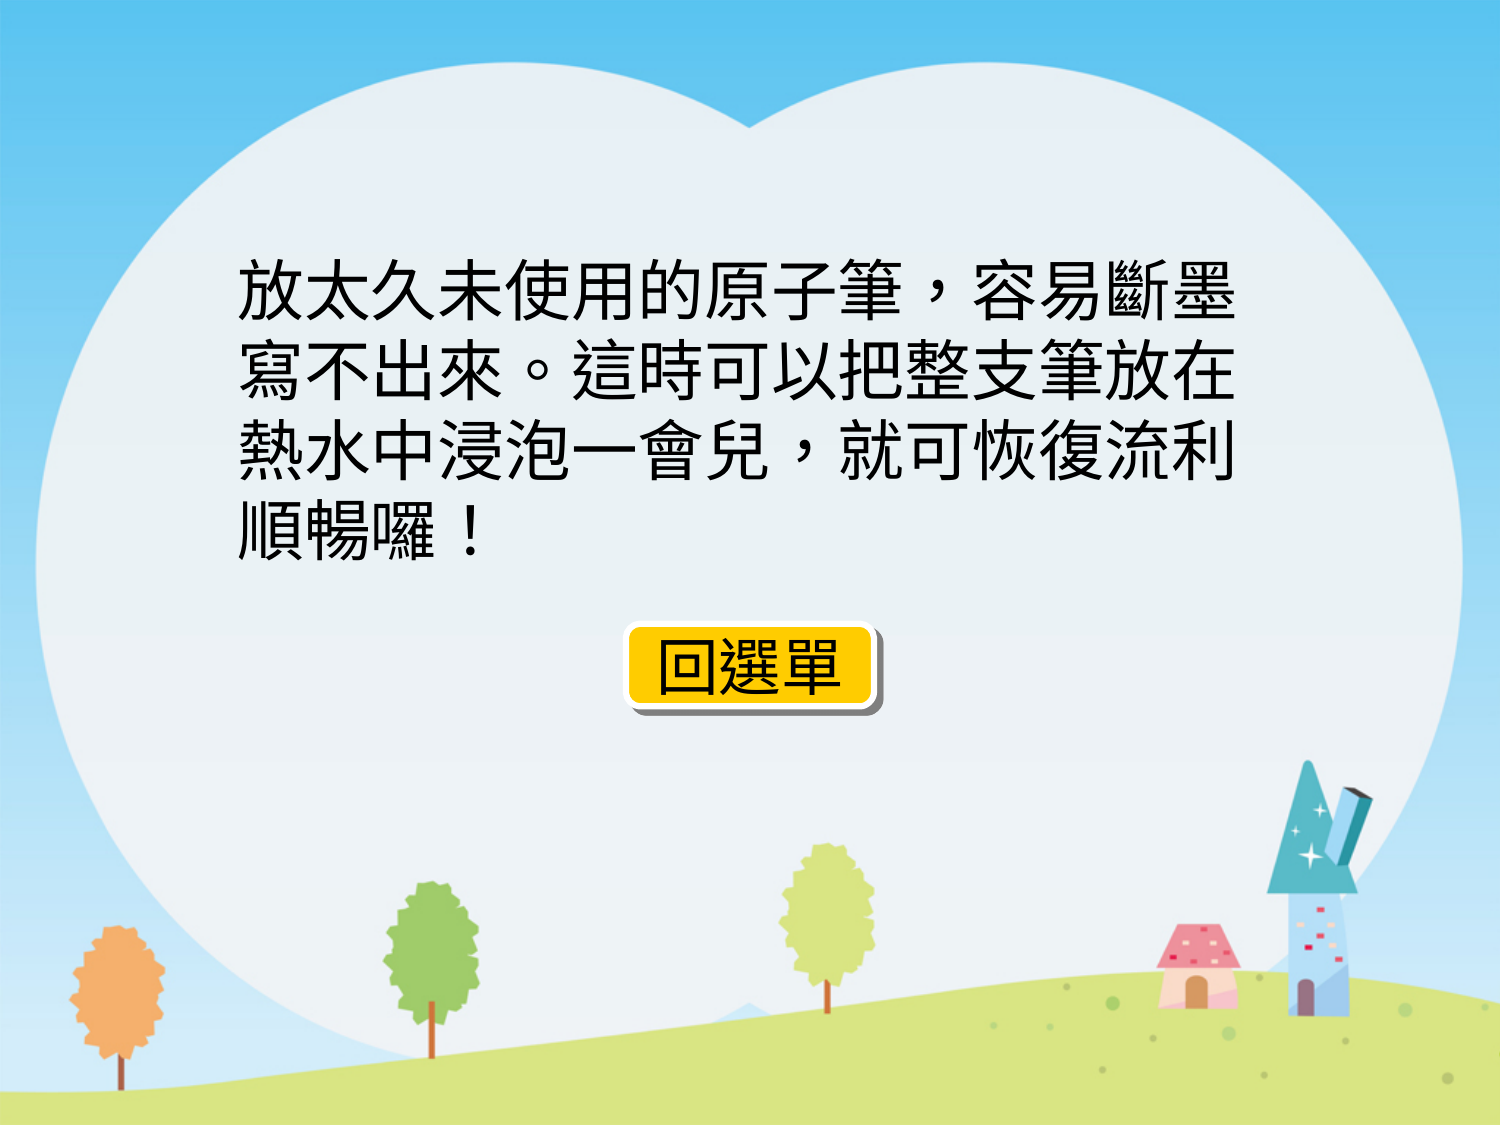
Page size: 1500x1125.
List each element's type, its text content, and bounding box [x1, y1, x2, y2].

picture [0, 0, 1500, 1125]
text_box 回選單 [625, 623, 874, 707]
text_box 放太久未使用的原子筆，容易斷墨寫不出來。這時可以把整支筆放在熱水中浸泡一會兒，就可恢復流利順暢囉！ [222, 241, 1298, 577]
